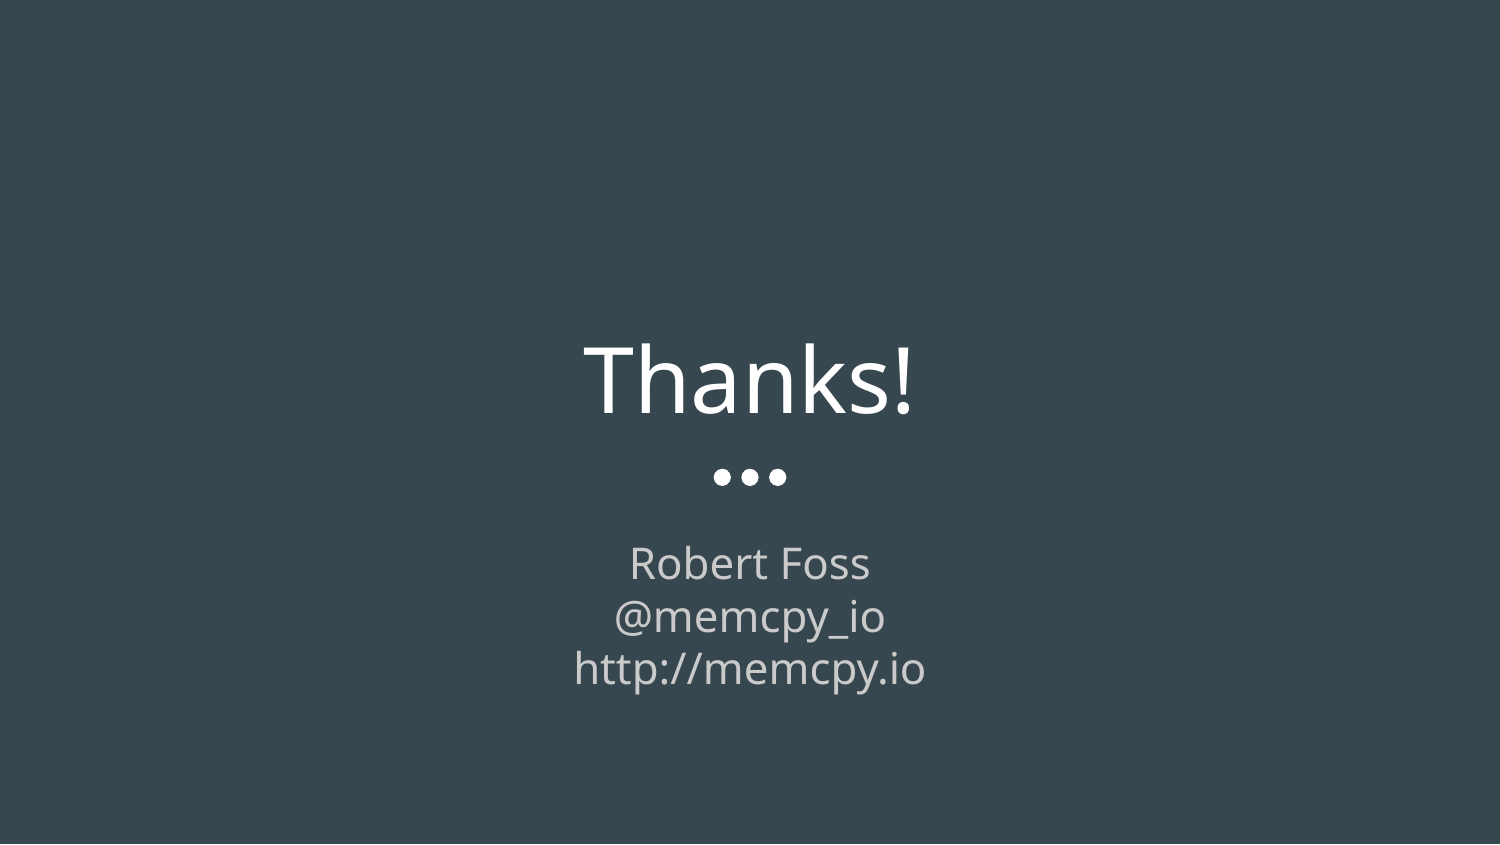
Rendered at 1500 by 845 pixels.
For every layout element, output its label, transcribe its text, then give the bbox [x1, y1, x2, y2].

subtitle Robert Foss @memcpy_io http://memcpy.io [110, 521, 1390, 652]
title Thanks! [30, 300, 1471, 447]
